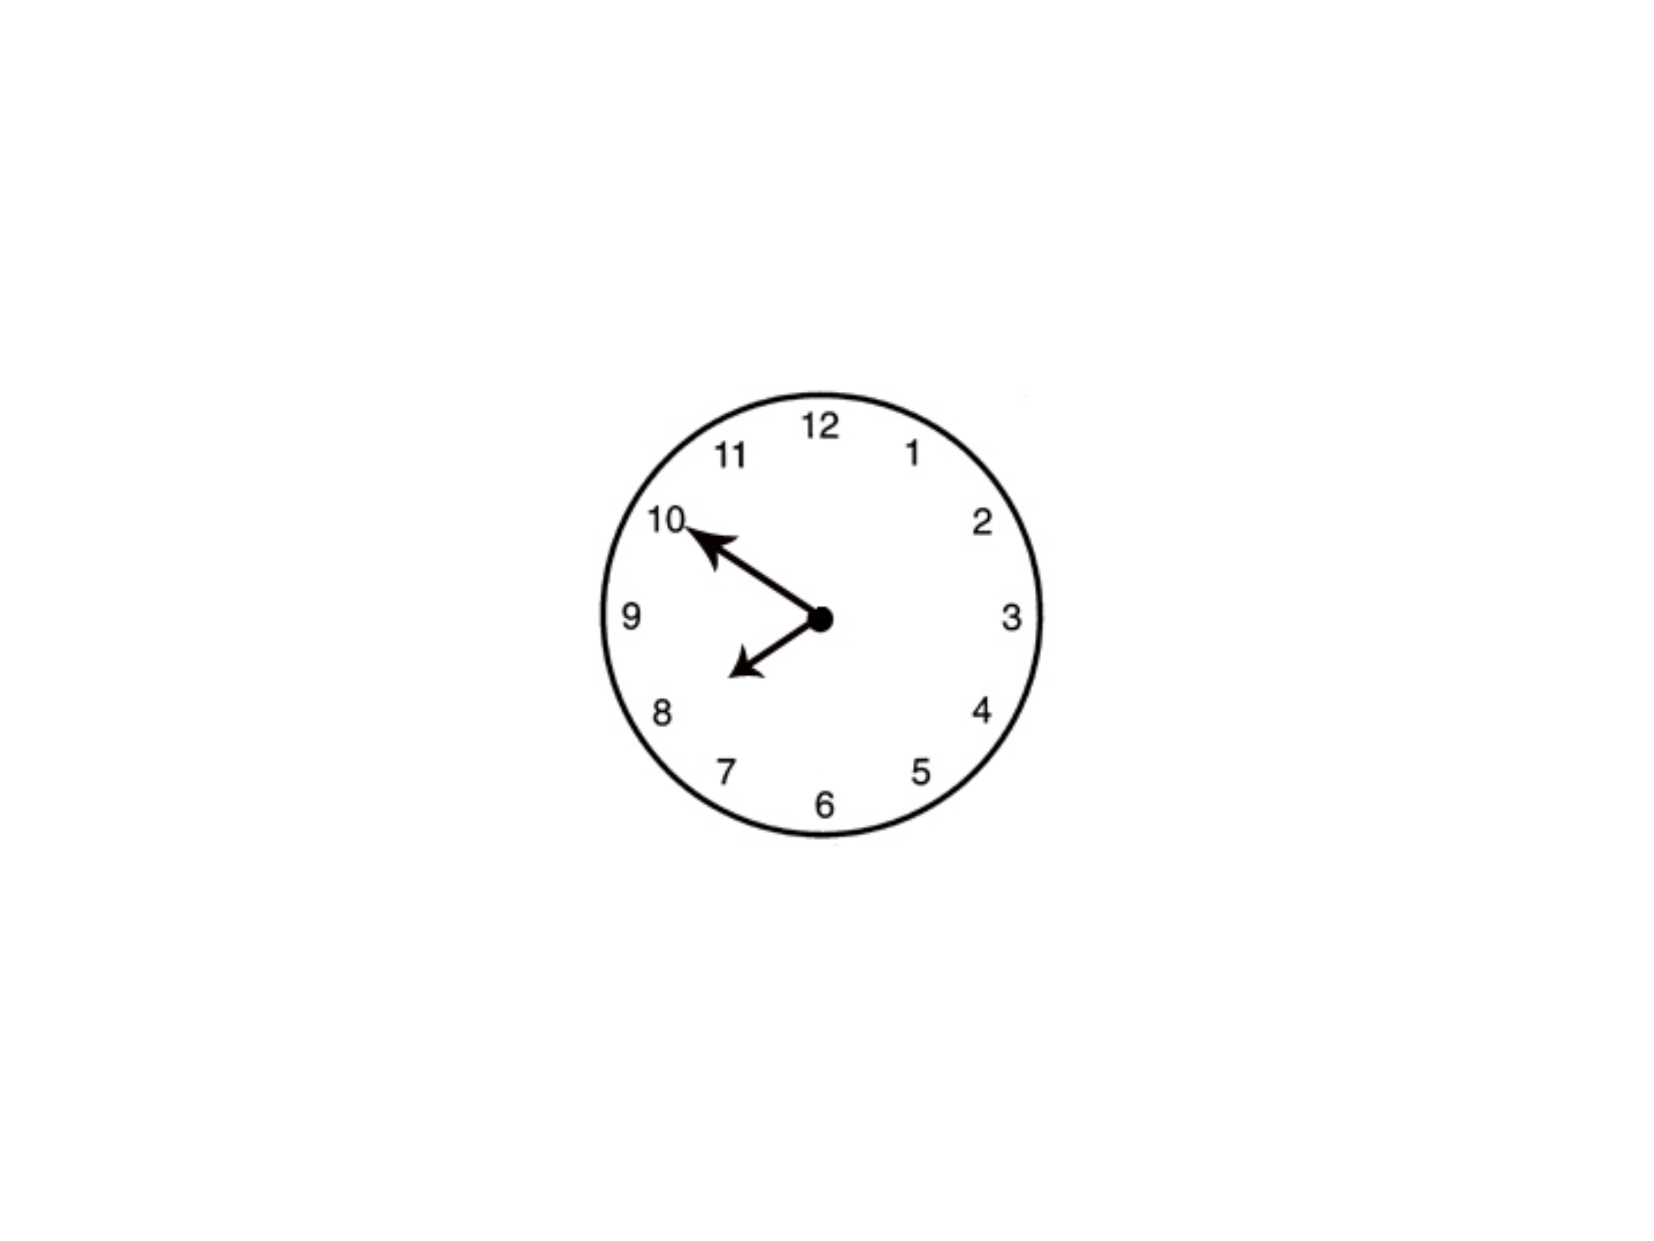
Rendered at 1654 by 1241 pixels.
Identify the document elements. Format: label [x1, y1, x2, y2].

picture [574, 368, 1080, 872]
